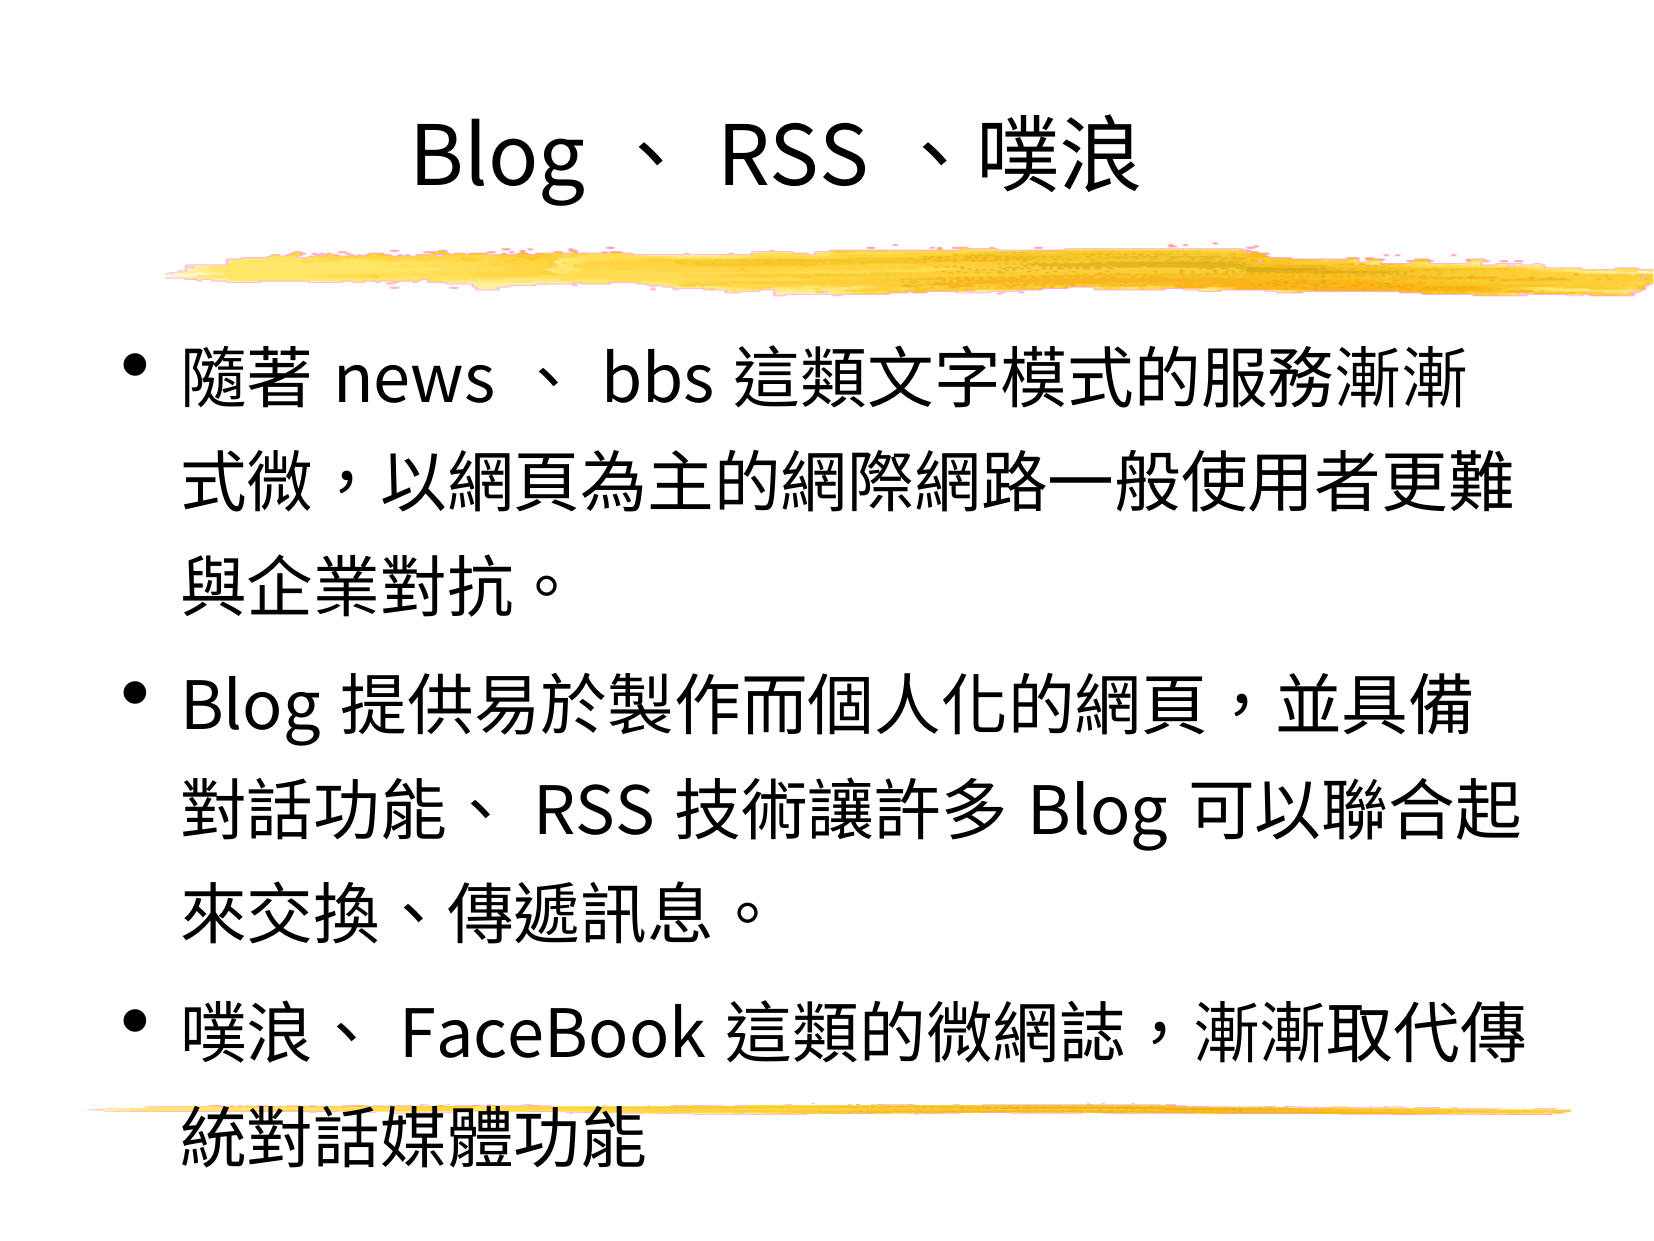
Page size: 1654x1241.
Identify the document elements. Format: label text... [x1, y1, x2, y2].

title Blog、RSS、噗浪 [73, 39, 1479, 249]
list 隨著news、bbs這類文字模式的服務漸漸式微，以網頁為主的網際網路一般使用者更難與企業對抗。 Blog提供易於製作而個人化的網頁，並具備對話功能、RSS技術讓許多Blog可以聯合起來交換、傳遞訊息。 噗浪、FaceBook這類的微網誌，漸漸取代傳統對話媒體功能 [124, 316, 1530, 1062]
picture [82, 1102, 1571, 1117]
picture [457, 1112, 469, 1117]
picture [165, 237, 1654, 308]
